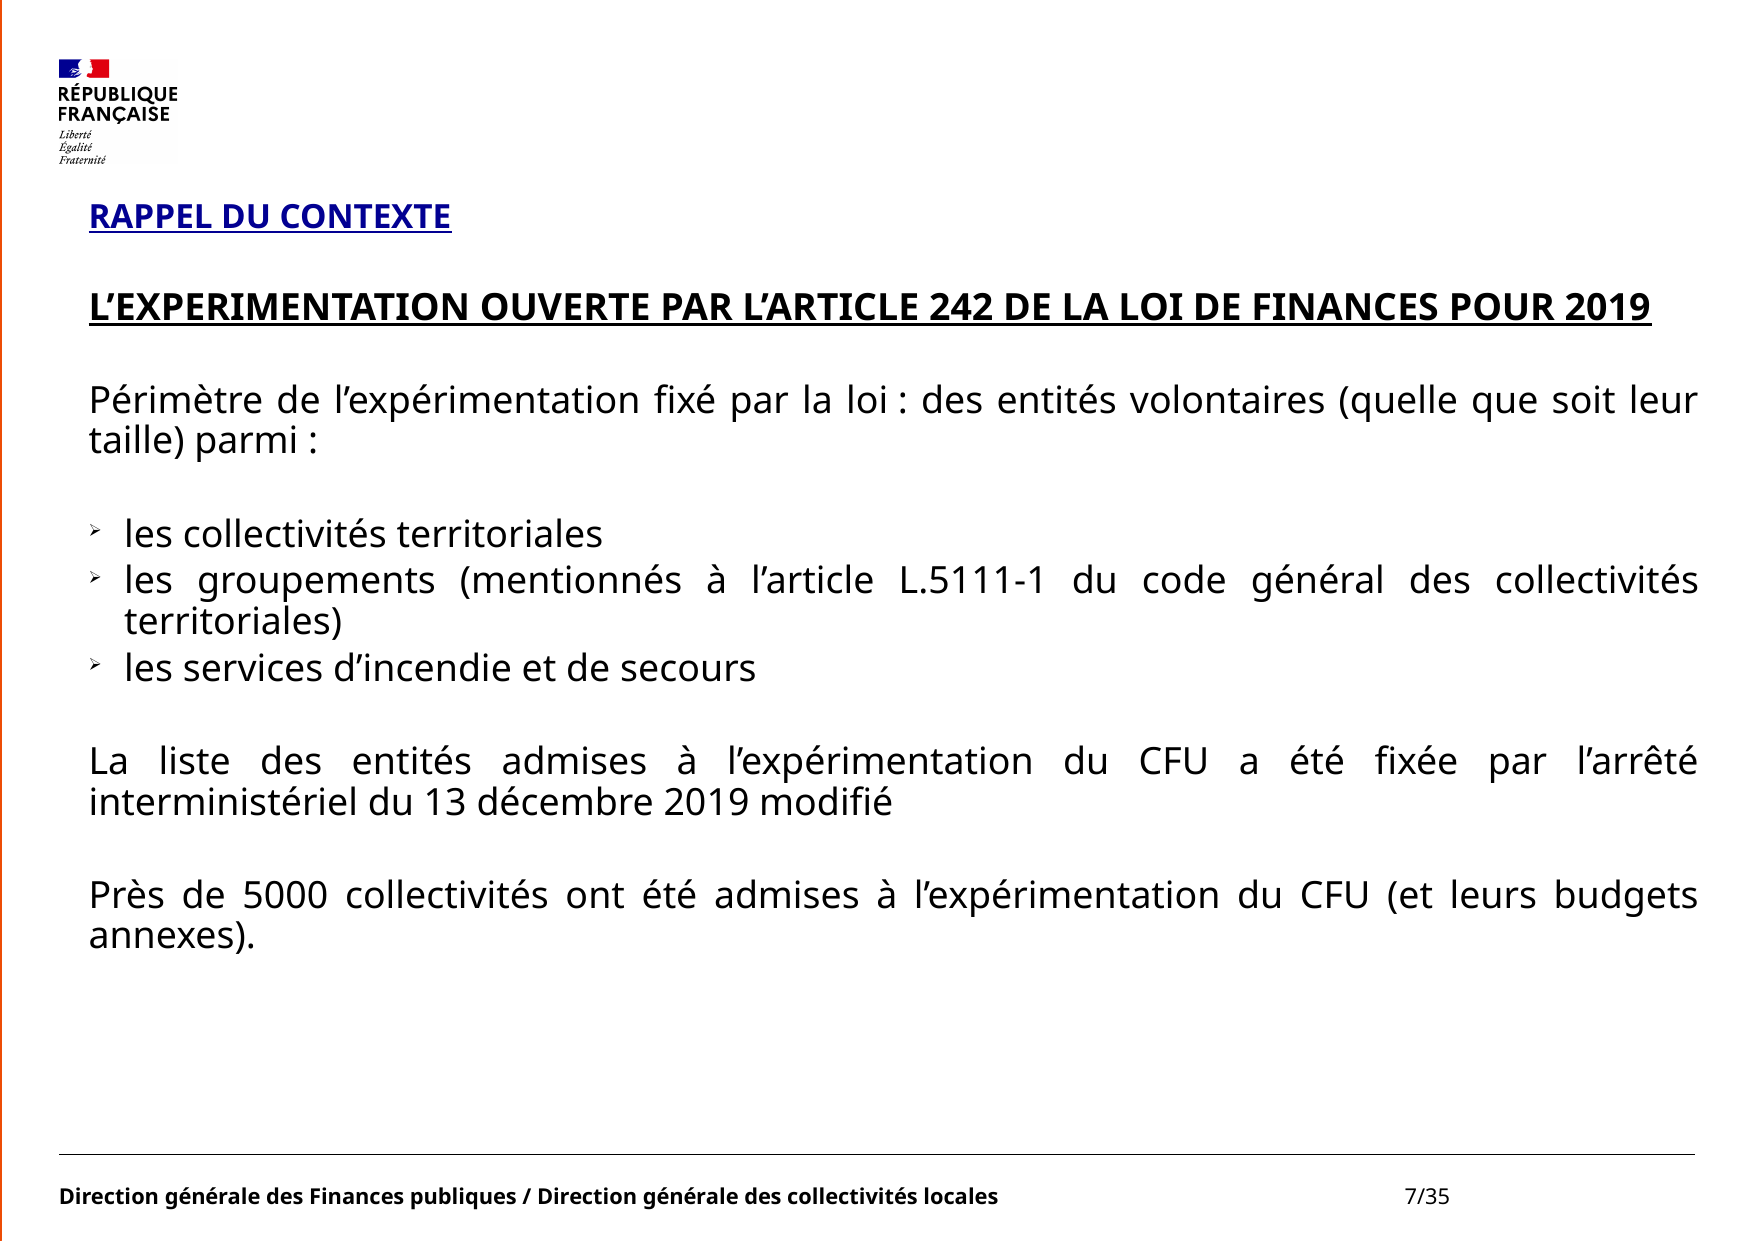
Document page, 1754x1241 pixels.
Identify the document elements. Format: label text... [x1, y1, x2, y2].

text_box L’EXPÉRIMENTATION OUVERTE PAR L’ARTICLE 242 DE LA LOI DE FINANCES POUR 2019 Périmètre de l’expérimentation fixé par la loi : des entités volontaires (quelle que soit leur taille) parmi : les collectivités territoriales les groupements (mentionnés à l’article L.5111-1 du code général des collectivités territoriales) les services d’incendie et de secours La liste des entités admises à l’expérimentation du CFU a été fixée par l’arrêté interministériel du 13 décembre 2019 modifié Près de 5000 collectivités ont été admises à l’expérimentation du CFU (et leurs budgets annexes). [73, 272, 1716, 972]
text_box RAPPEL DU CONTEXTE [73, 171, 1686, 292]
picture [59, 59, 178, 164]
